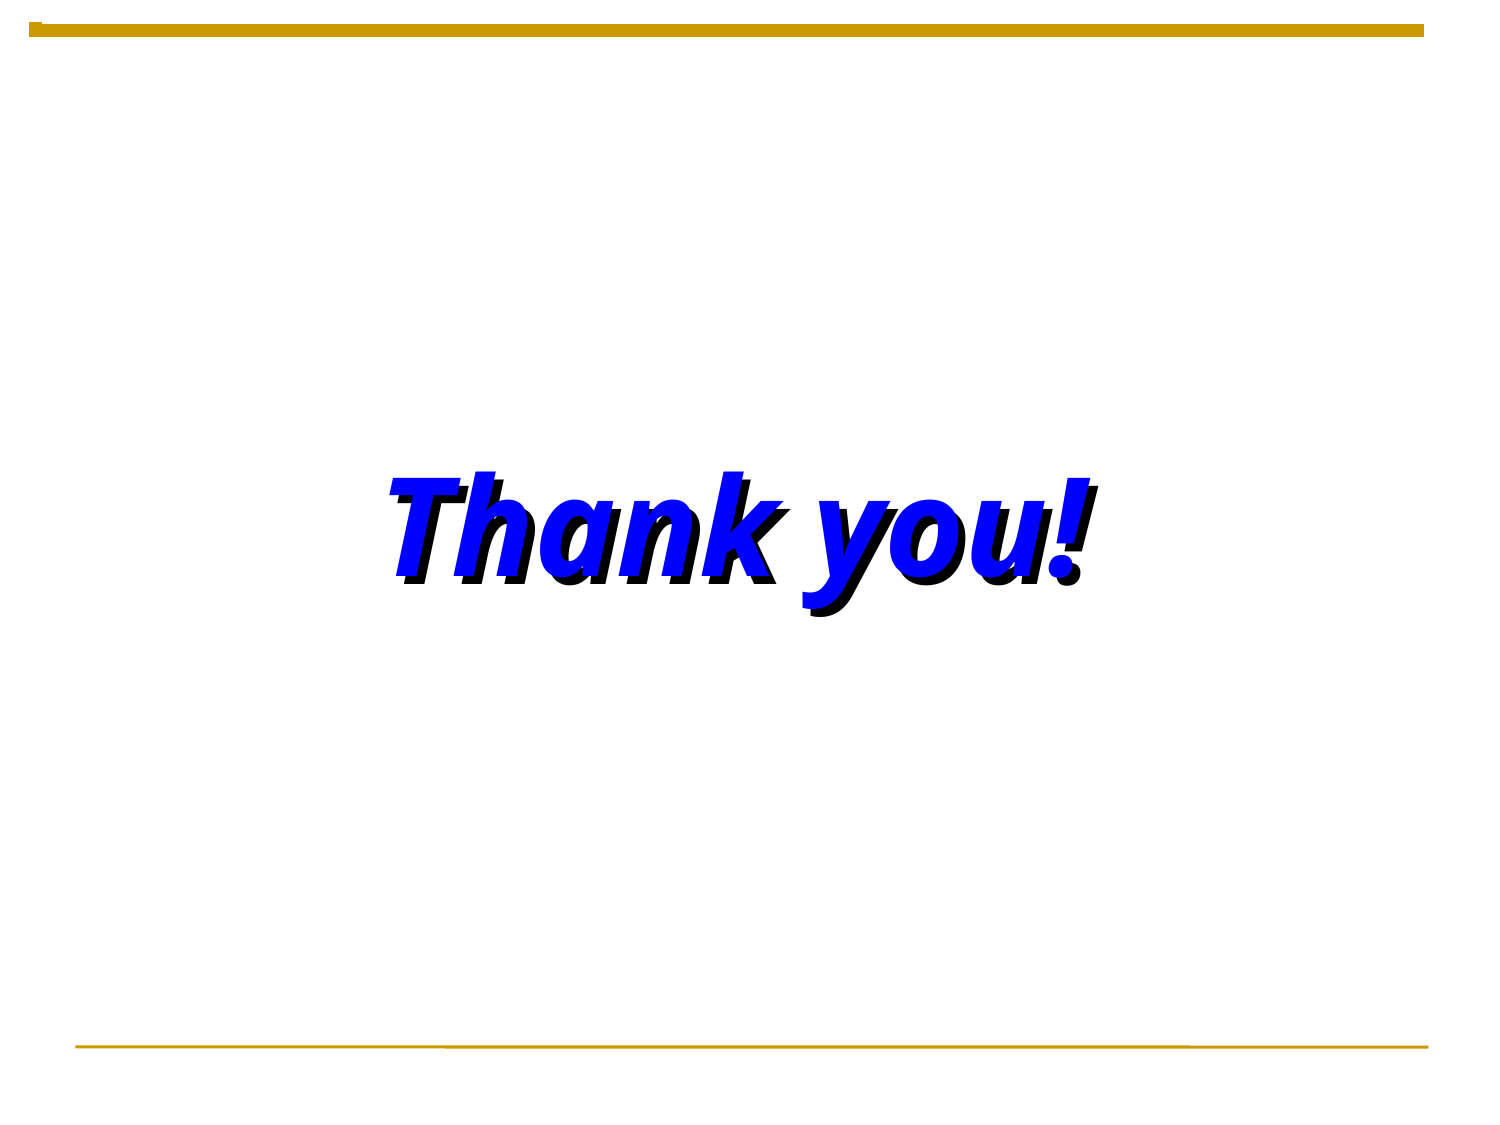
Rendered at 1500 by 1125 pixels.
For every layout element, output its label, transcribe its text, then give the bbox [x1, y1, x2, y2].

text_box Thank you! [569, 524, 588, 561]
text_box Thank you! [104, 450, 1359, 585]
text_box Thank you! [917, 524, 938, 561]
